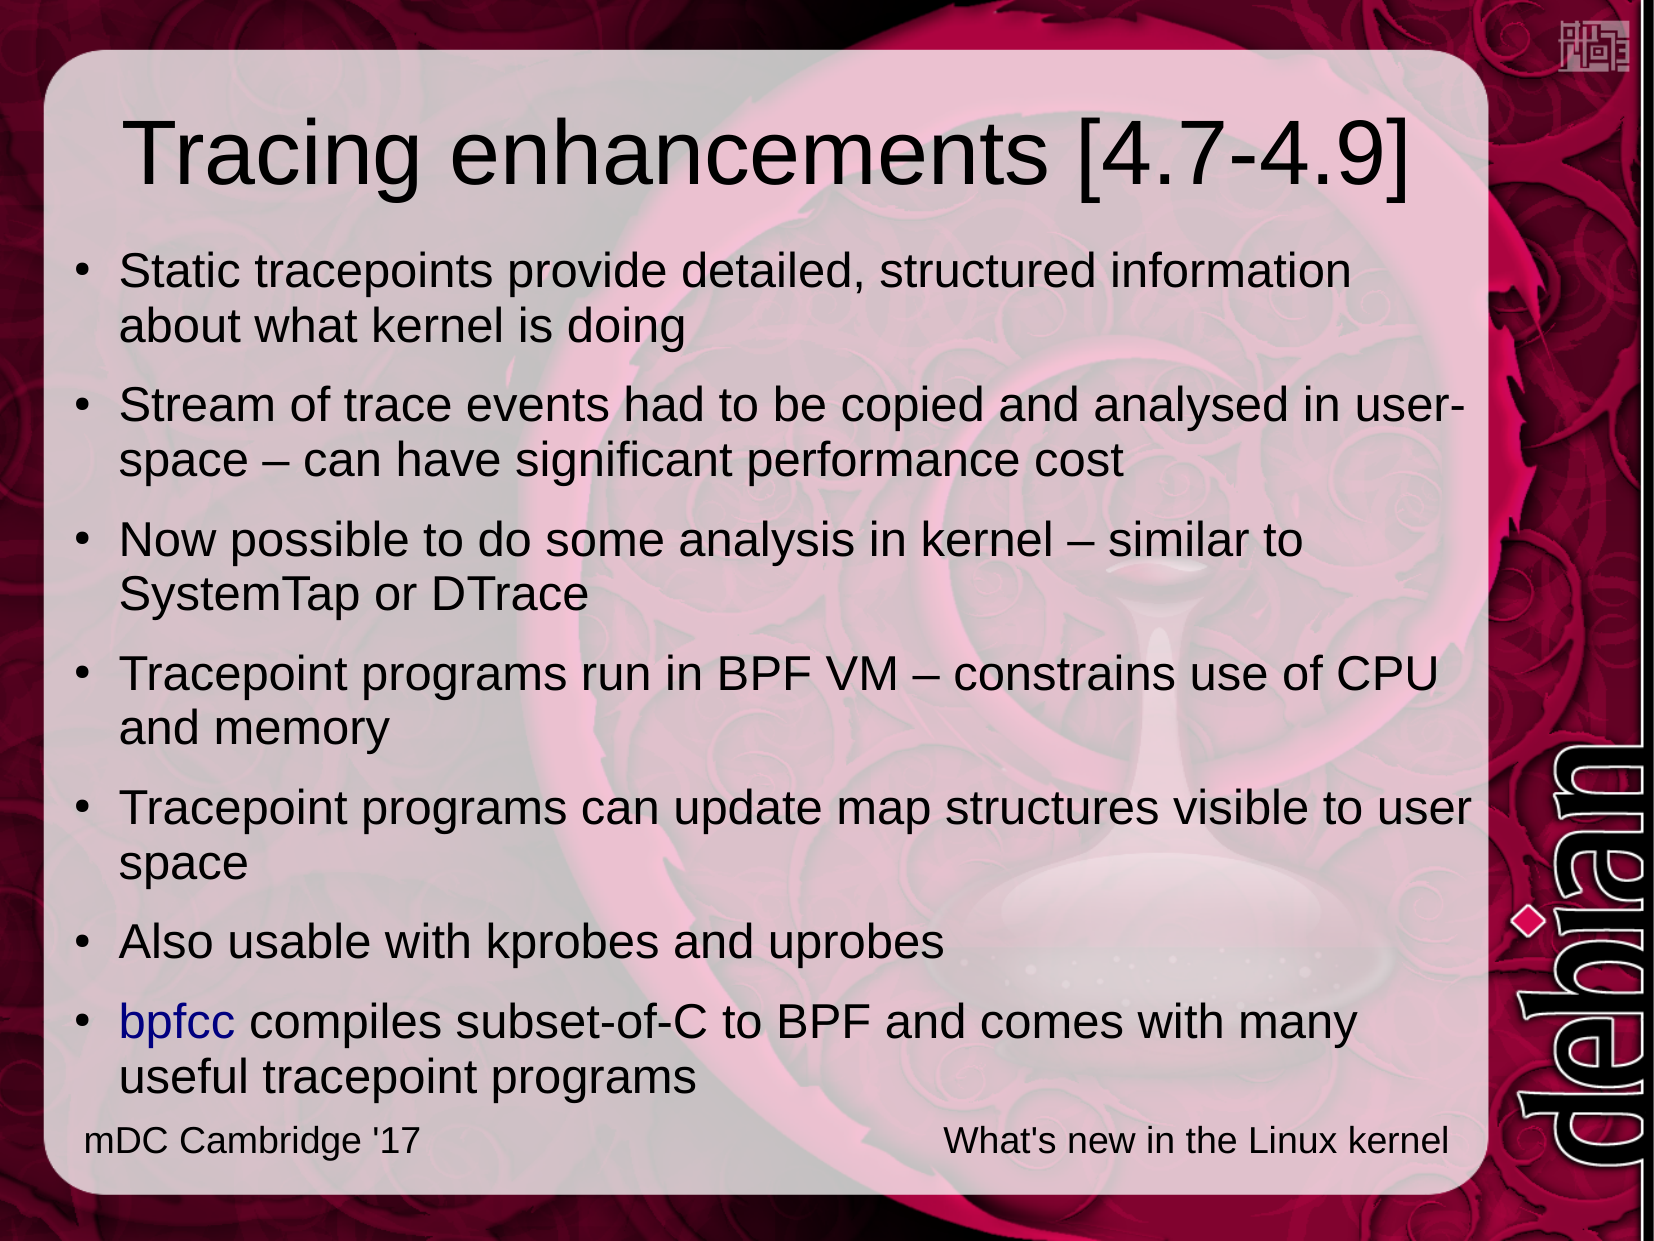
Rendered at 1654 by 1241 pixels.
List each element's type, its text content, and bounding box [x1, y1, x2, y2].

title Tracing enhancements [4.7-4.9] [59, 49, 1477, 243]
list Static tracepoints provide detailed, structured information about what kernel is doing Stream of trace events had to be copied and analysed in user-space – can have significant performance cost Now possible to do some analysis in kernel – similar to SystemTap or DTrace Tracepoint programs run in BPF VM – constrains use of CPU and memory Tracepoint programs can update map structures visible to user space Also usable with kprobes and uprobes bpfcc compiles subset-of-C to BPF and comes with many useful tracepoint programs [59, 243, 1477, 1109]
picture [0, 0, 1654, 1241]
